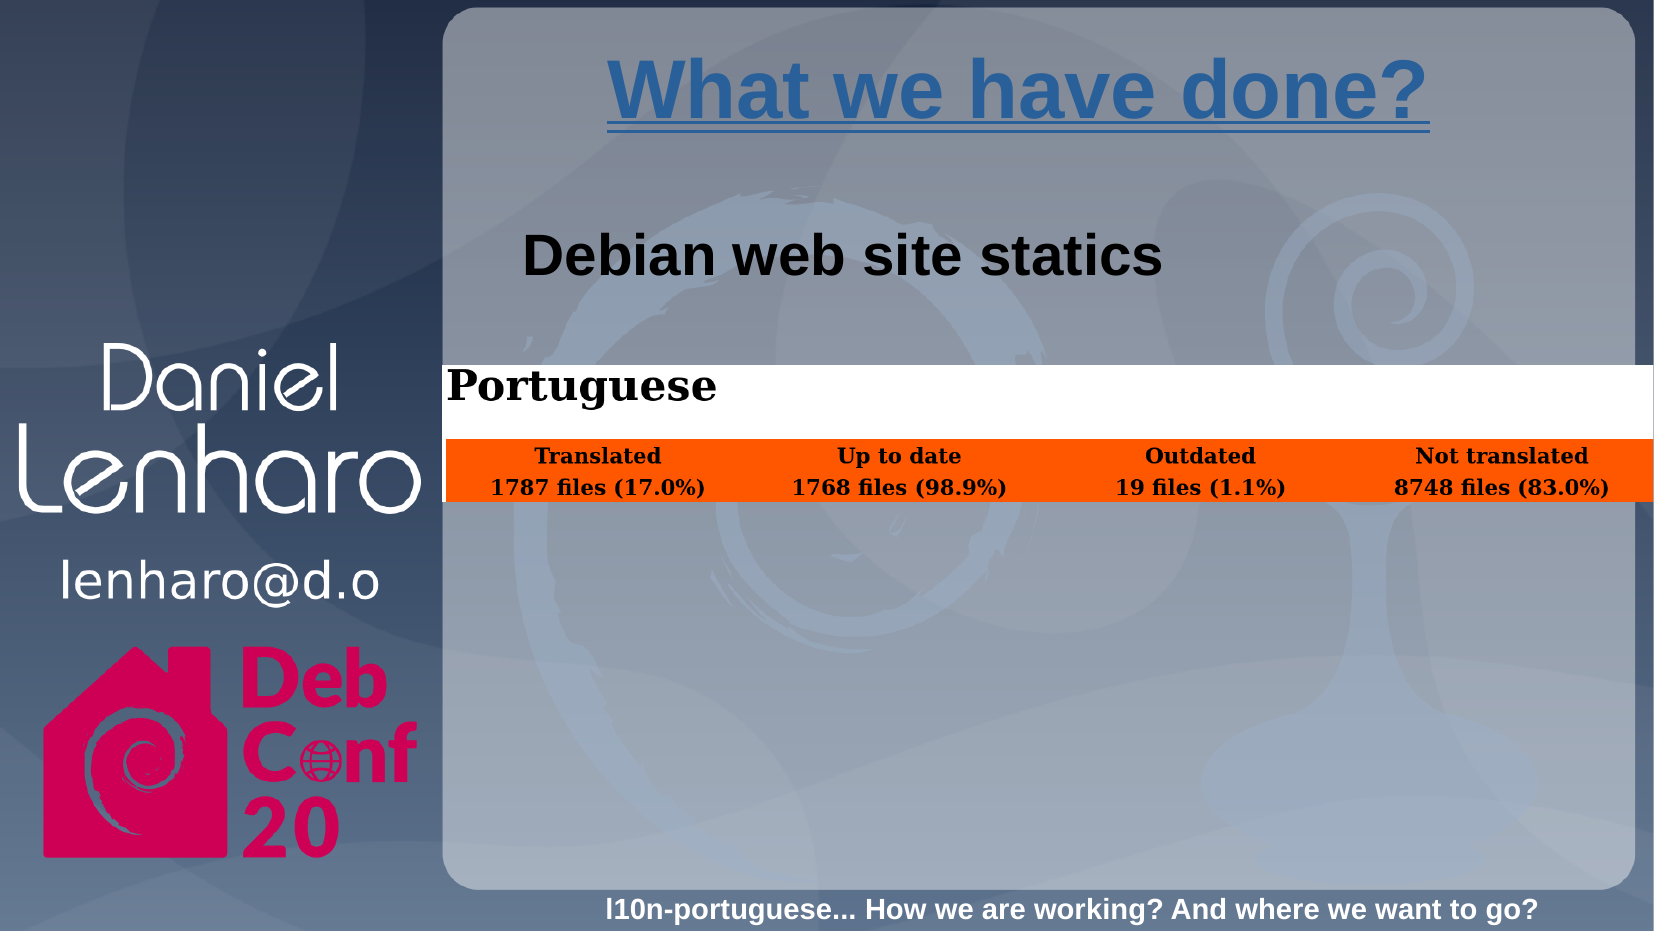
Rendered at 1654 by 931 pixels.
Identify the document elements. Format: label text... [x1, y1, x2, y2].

picture [0, 0, 1654, 931]
title What we have done? [501, 11, 1536, 167]
text_box Debian web site statics [472, 215, 1565, 296]
text_box l10n-portuguese... How we are working? And where we want to go? [590, 885, 1654, 931]
